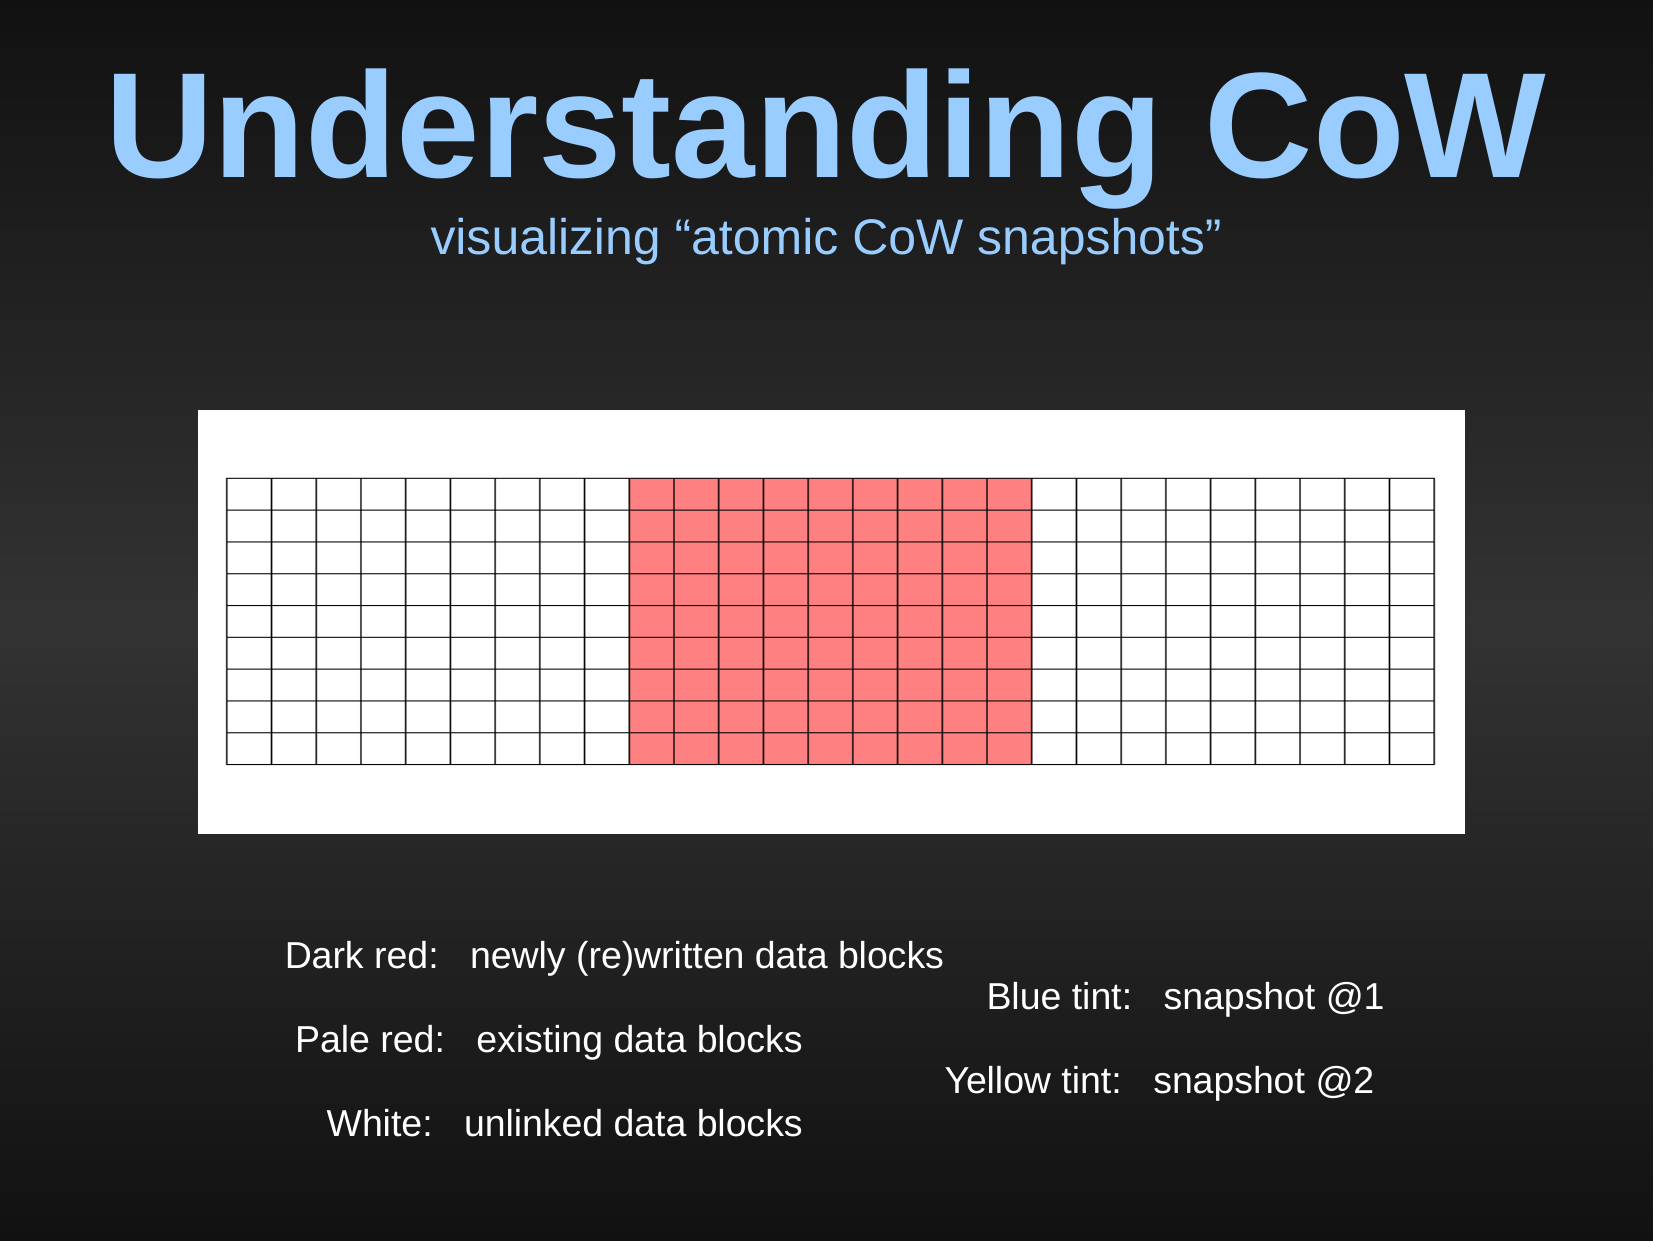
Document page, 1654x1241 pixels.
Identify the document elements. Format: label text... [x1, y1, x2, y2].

picture [198, 410, 1465, 834]
title Understanding CoW visualizing “atomic CoW snapshots” [82, 0, 1571, 368]
title Dark red: newly (re)written data blocks Pale red: existing data blocks White: unlinked data blocks [284, 934, 1125, 1145]
title Blue tint: snapshot @1 Yellow tint: snapshot @2 [944, 935, 1653, 1143]
